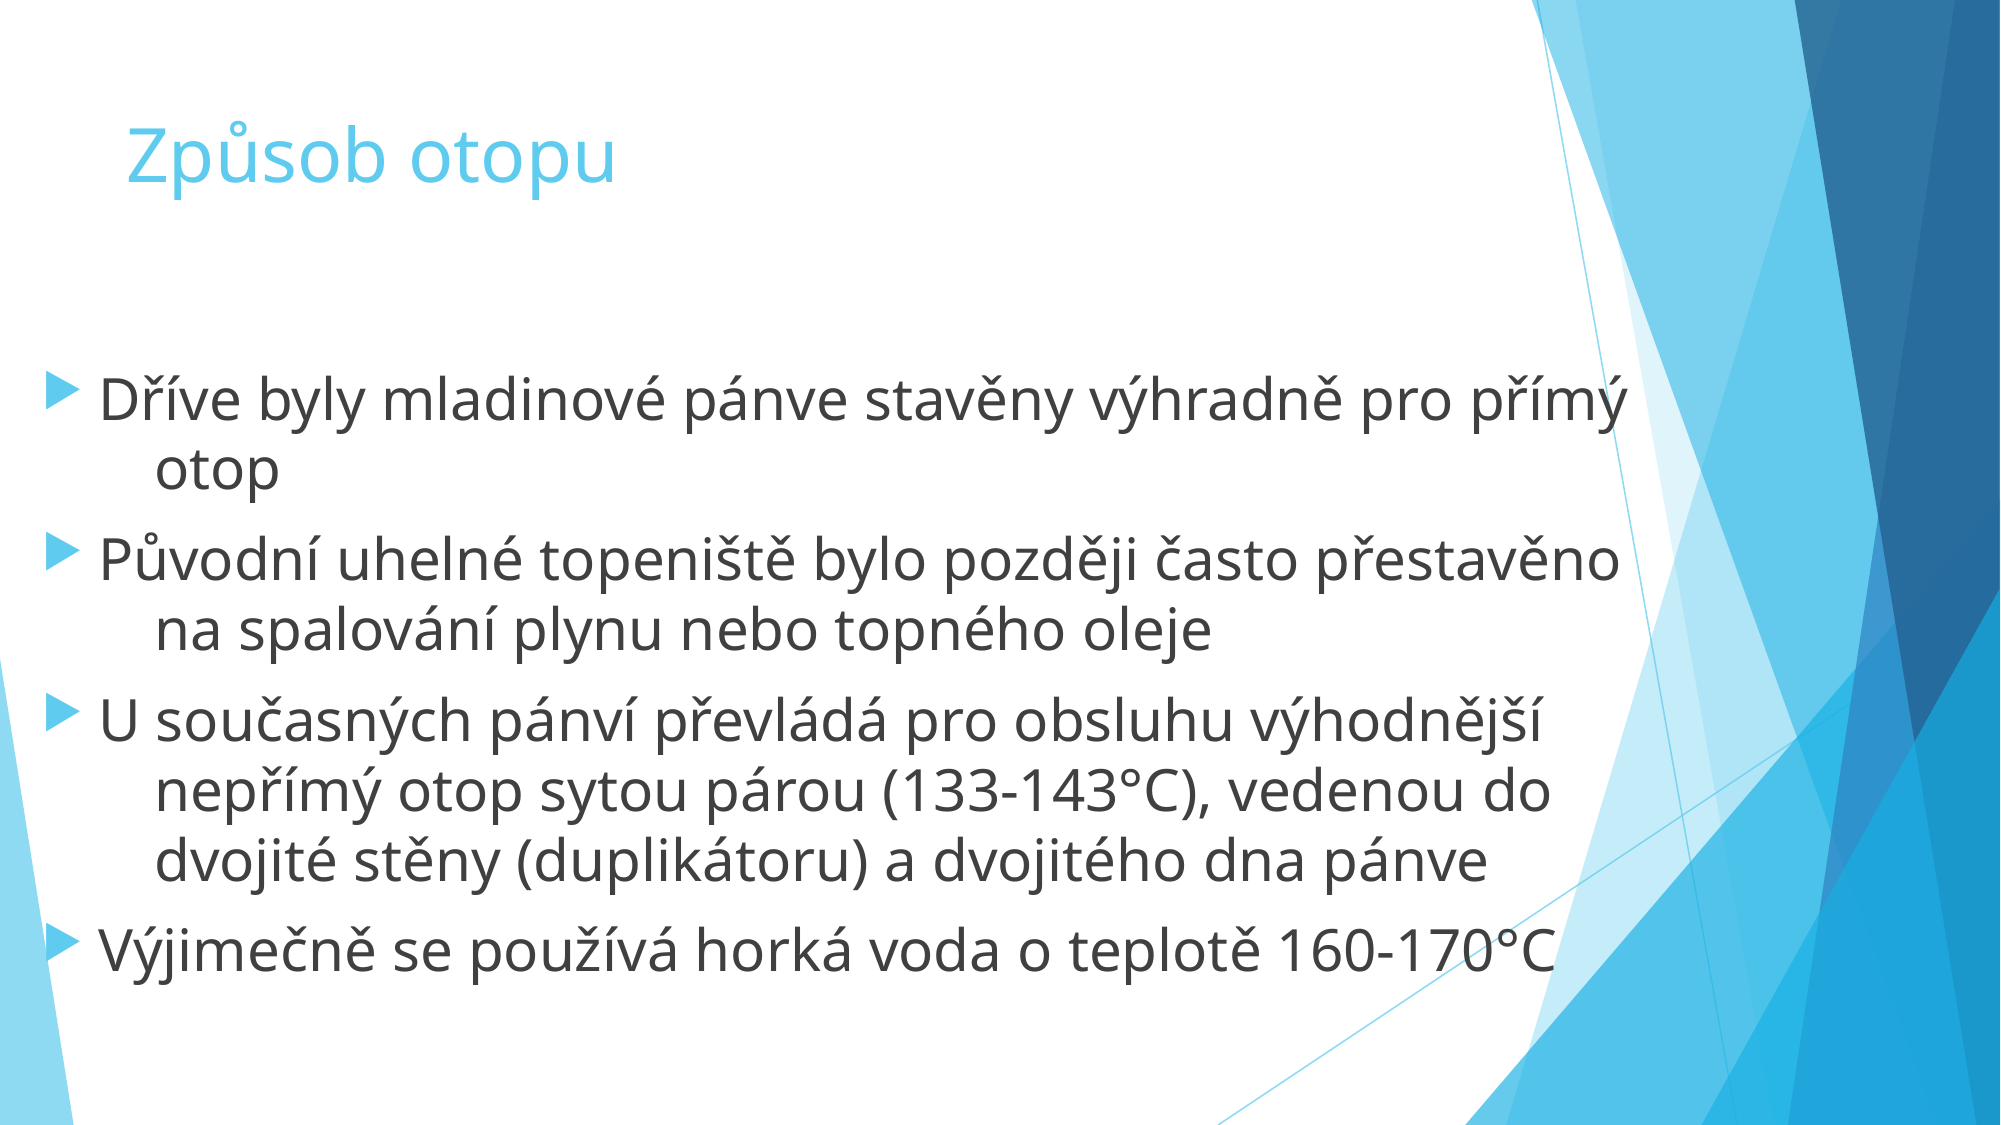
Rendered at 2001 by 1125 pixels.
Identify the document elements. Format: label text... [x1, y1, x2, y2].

title Způsob otopu [111, 99, 1522, 317]
list Dříve byly mladinové pánve stavěny výhradně pro přímý otop Původní uhelné topeniště bylo později často přestavěno na spalování plynu nebo topného oleje U současných pánví převládá pro obsluhu výhodnější nepřímý otop sytou párou (133-143°C), vedenou do dvojité stěny (duplikátoru) a dvojitého dna pánve Výjimečně se používá horká voda o teplotě 160-170°C [26, 354, 1646, 992]
